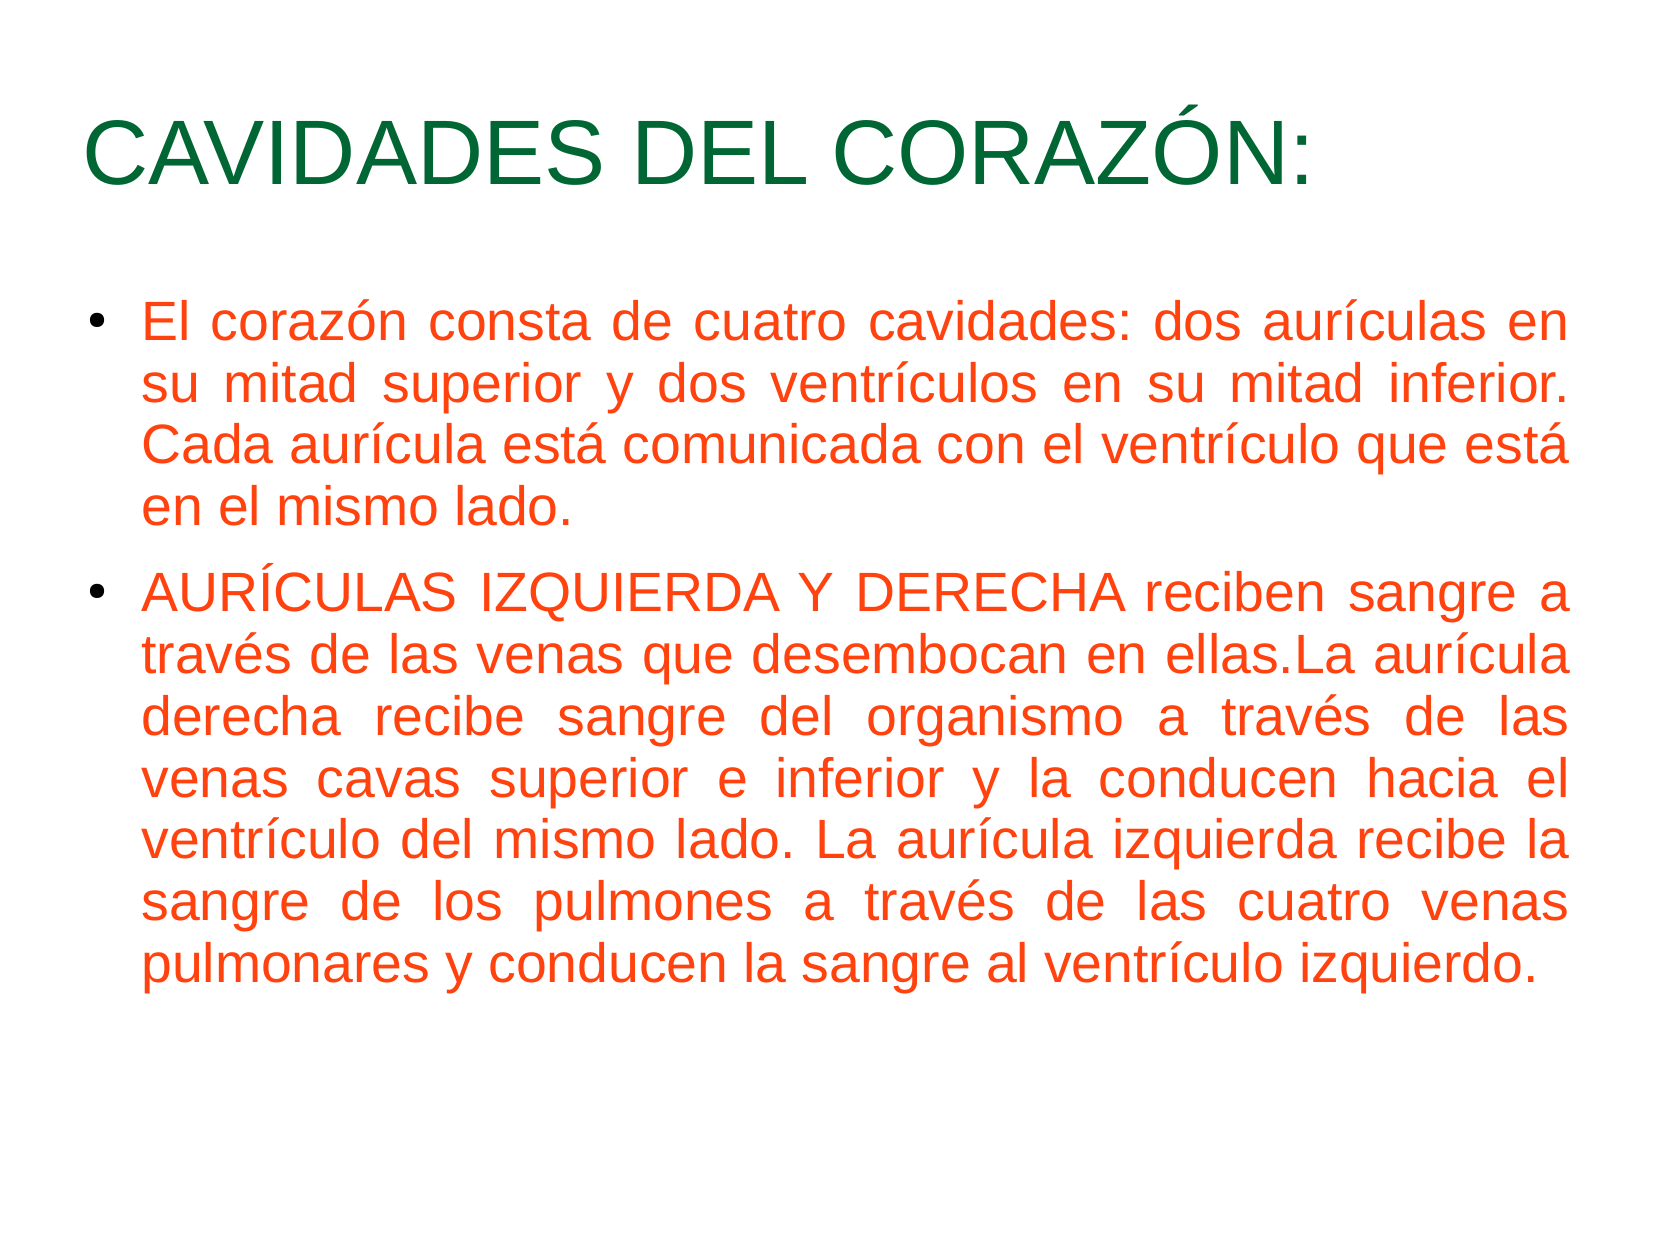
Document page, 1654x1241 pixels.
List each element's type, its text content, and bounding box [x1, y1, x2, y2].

title CAVIDADES DEL CORAZÓN: [82, 49, 1571, 257]
list El corazón consta de cuatro cavidades: dos aurículas en su mitad superior y dos ventrículos en su mitad inferior. Cada aurícula está comunicada con el ventrículo que está en el mismo lado. AURÍCULAS IZQUIERDA Y DERECHA reciben sangre a través de las venas que desembocan en ellas.La aurícula derecha recibe sangre del organismo a través de las venas cavas superior e inferior y la conducen hacia el ventrículo del mismo lado. La aurícula izquierda recibe la sangre de los pulmones a través de las cuatro venas pulmonares y conducen la sangre al ventrículo izquierdo. [82, 290, 1571, 1010]
